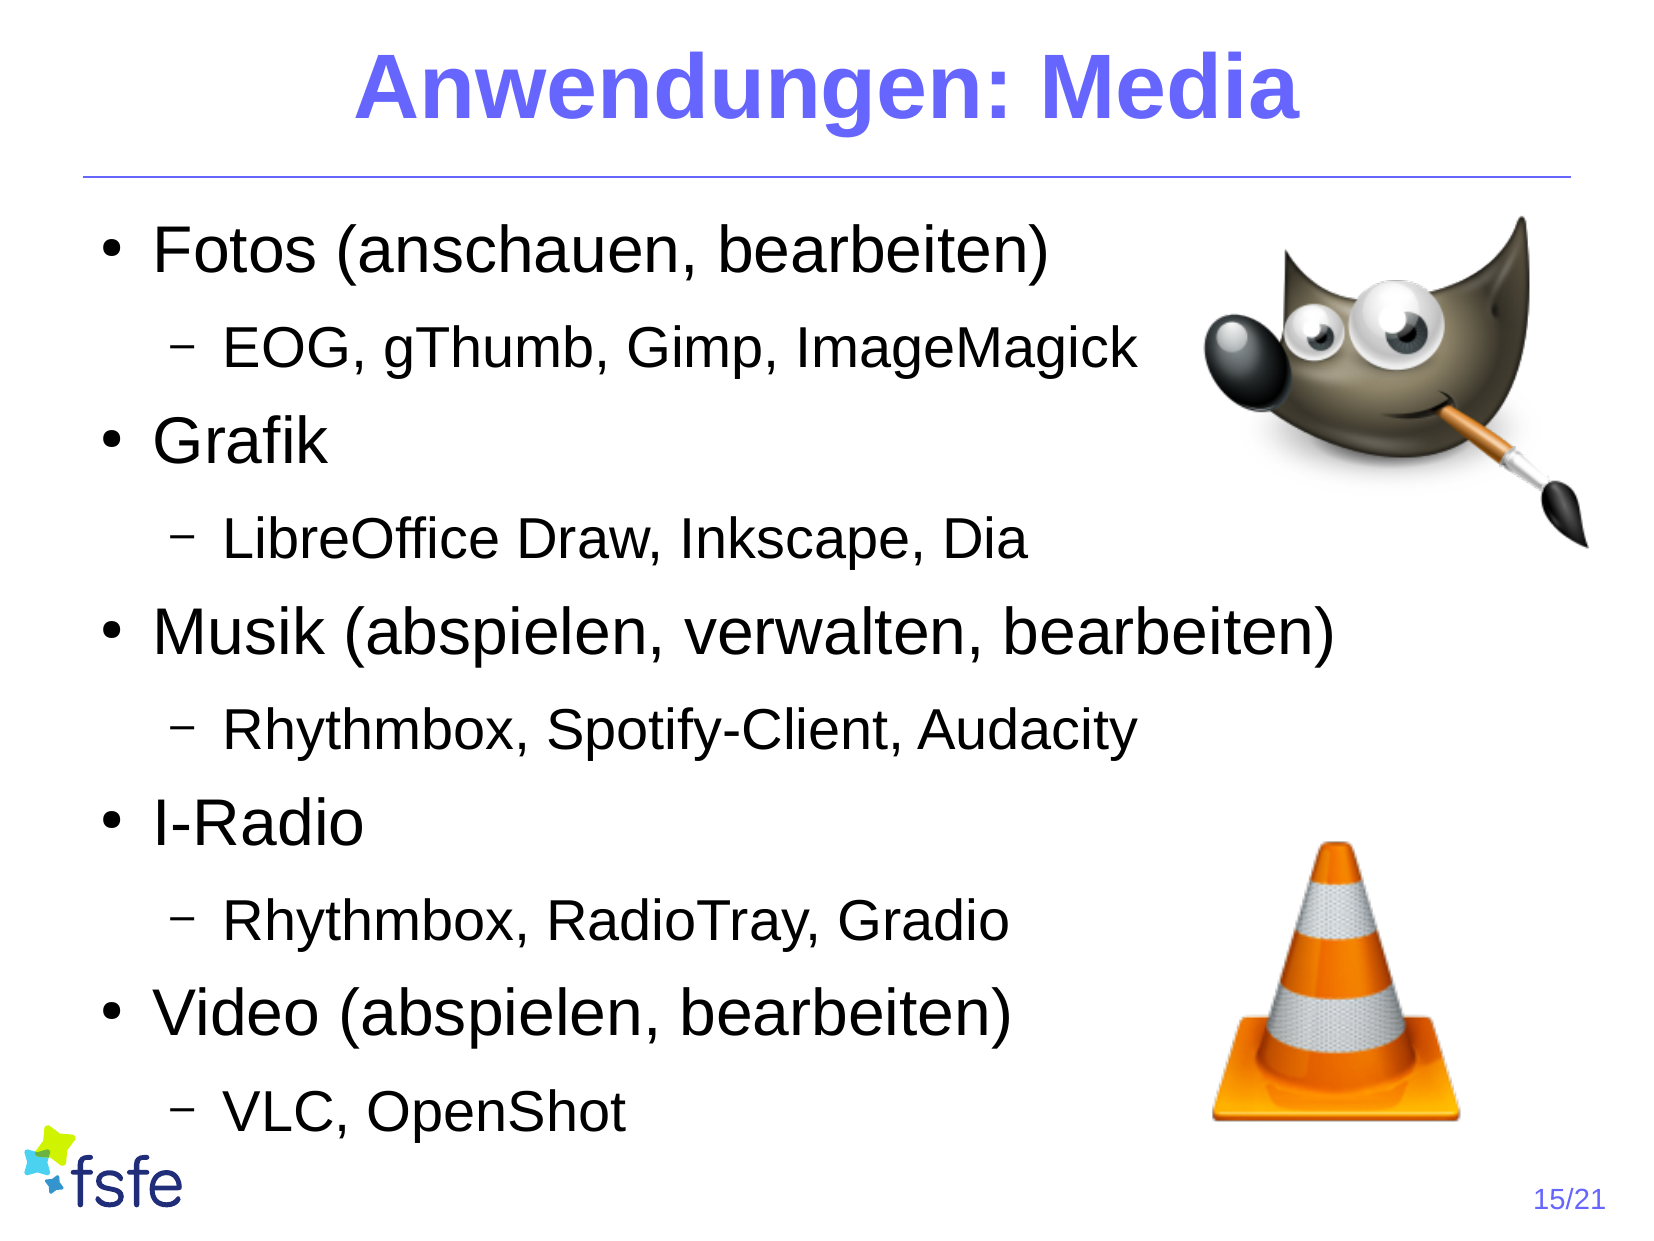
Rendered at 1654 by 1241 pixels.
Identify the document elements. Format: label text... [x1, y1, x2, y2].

picture [1193, 838, 1481, 1126]
title Anwendungen: Media [82, 31, 1571, 142]
list Fotos (anschauen, bearbeiten) EOG, gThumb, Gimp, ImageMagick Grafik LibreOffice Draw, Inkscape, Dia Musik (abspielen, verwalten, bearbeiten) Rhythmbox, Spotify-Client, Audacity I-Radio Rhythmbox, RadioTray, Gradio Video (abspielen, bearbeiten) VLC, OpenShot [82, 212, 1571, 1146]
picture [1163, 207, 1633, 558]
